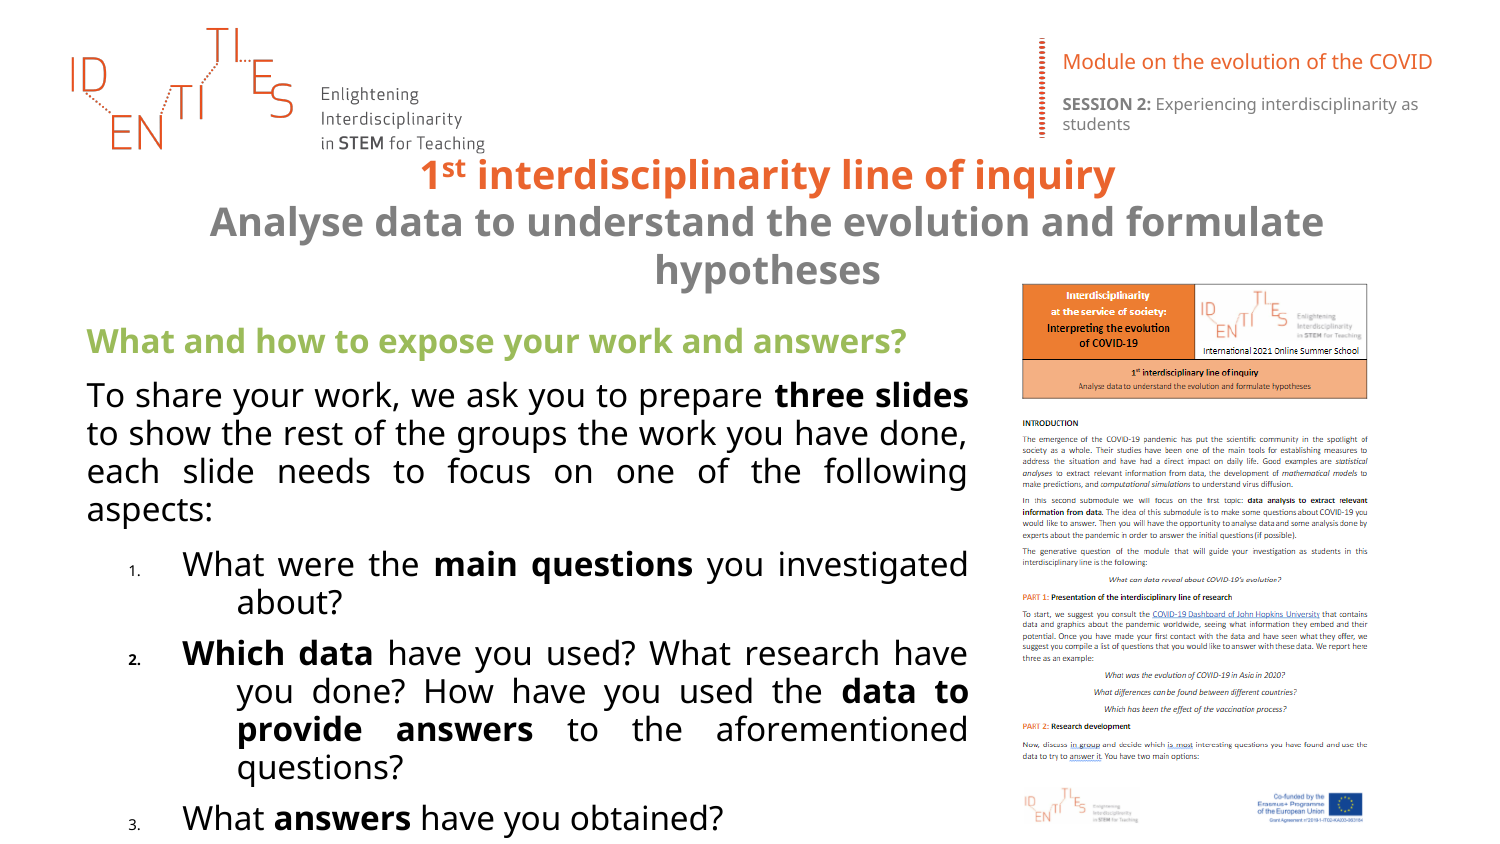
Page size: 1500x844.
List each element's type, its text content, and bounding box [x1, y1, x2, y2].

title 1st interdisciplinarity line of inquiry Analyse data to understand the evolution and formulate hypotheses [107, 130, 1428, 311]
picture [71, 24, 485, 157]
text_box Module on the evolution of the COVID SESSION 2: Experiencing interdisciplinarity as students [1047, 41, 1500, 135]
picture [1014, 311, 1384, 826]
picture [1039, 38, 1048, 130]
subtitle What and how to expose your work and answers? To share your work, we ask you to prepare three slides to show the rest of the groups the work you have done, each slide needs to focus on one of the following aspects: What were the main questions you investigated about? Which data have you used? What research have you done? How have you used the data to provide answers to the aforementioned questions? What answers have you obtained? [71, 315, 985, 815]
